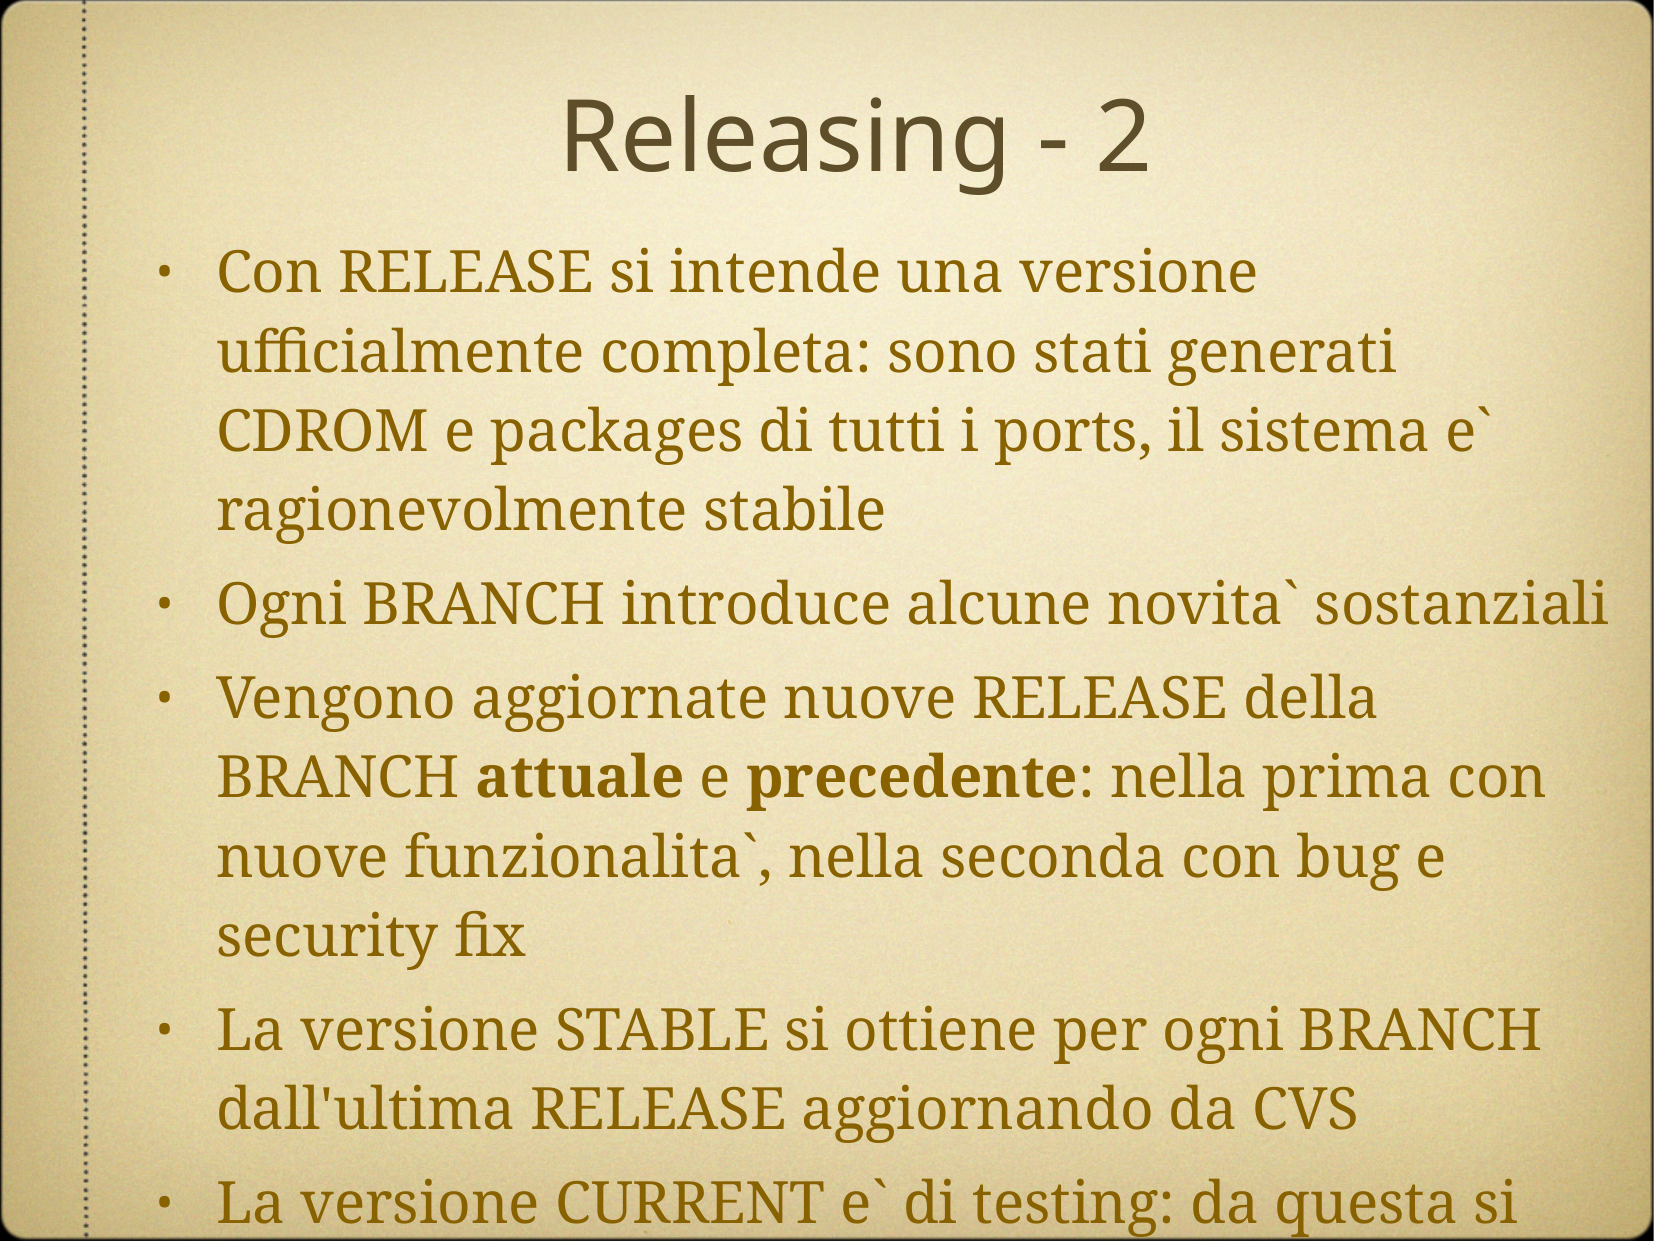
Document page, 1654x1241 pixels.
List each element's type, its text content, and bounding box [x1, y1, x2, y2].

title Releasing - 2 [118, 0, 1595, 265]
list Con RELEASE si intende una versione ufficialmente completa: sono stati generati CDROM e packages di tutti i ports, il sistema e` ragionevolmente stabile Ogni BRANCH introduce alcune novita` sostanziali Vengono aggiornate nuove RELEASE della BRANCH attuale e precedente: nella prima con nuove funzionalita`, nella seconda con bug e security fix La versione STABLE si ottiene per ogni BRANCH dall'ultima RELEASE aggiornando da CVS La versione CURRENT e` di testing: da questa si estraggono novita` per l'ultima RELEASE o si passa ad una nuova BRANCH [121, 230, 1612, 1161]
picture [0, 0, 1654, 1241]
